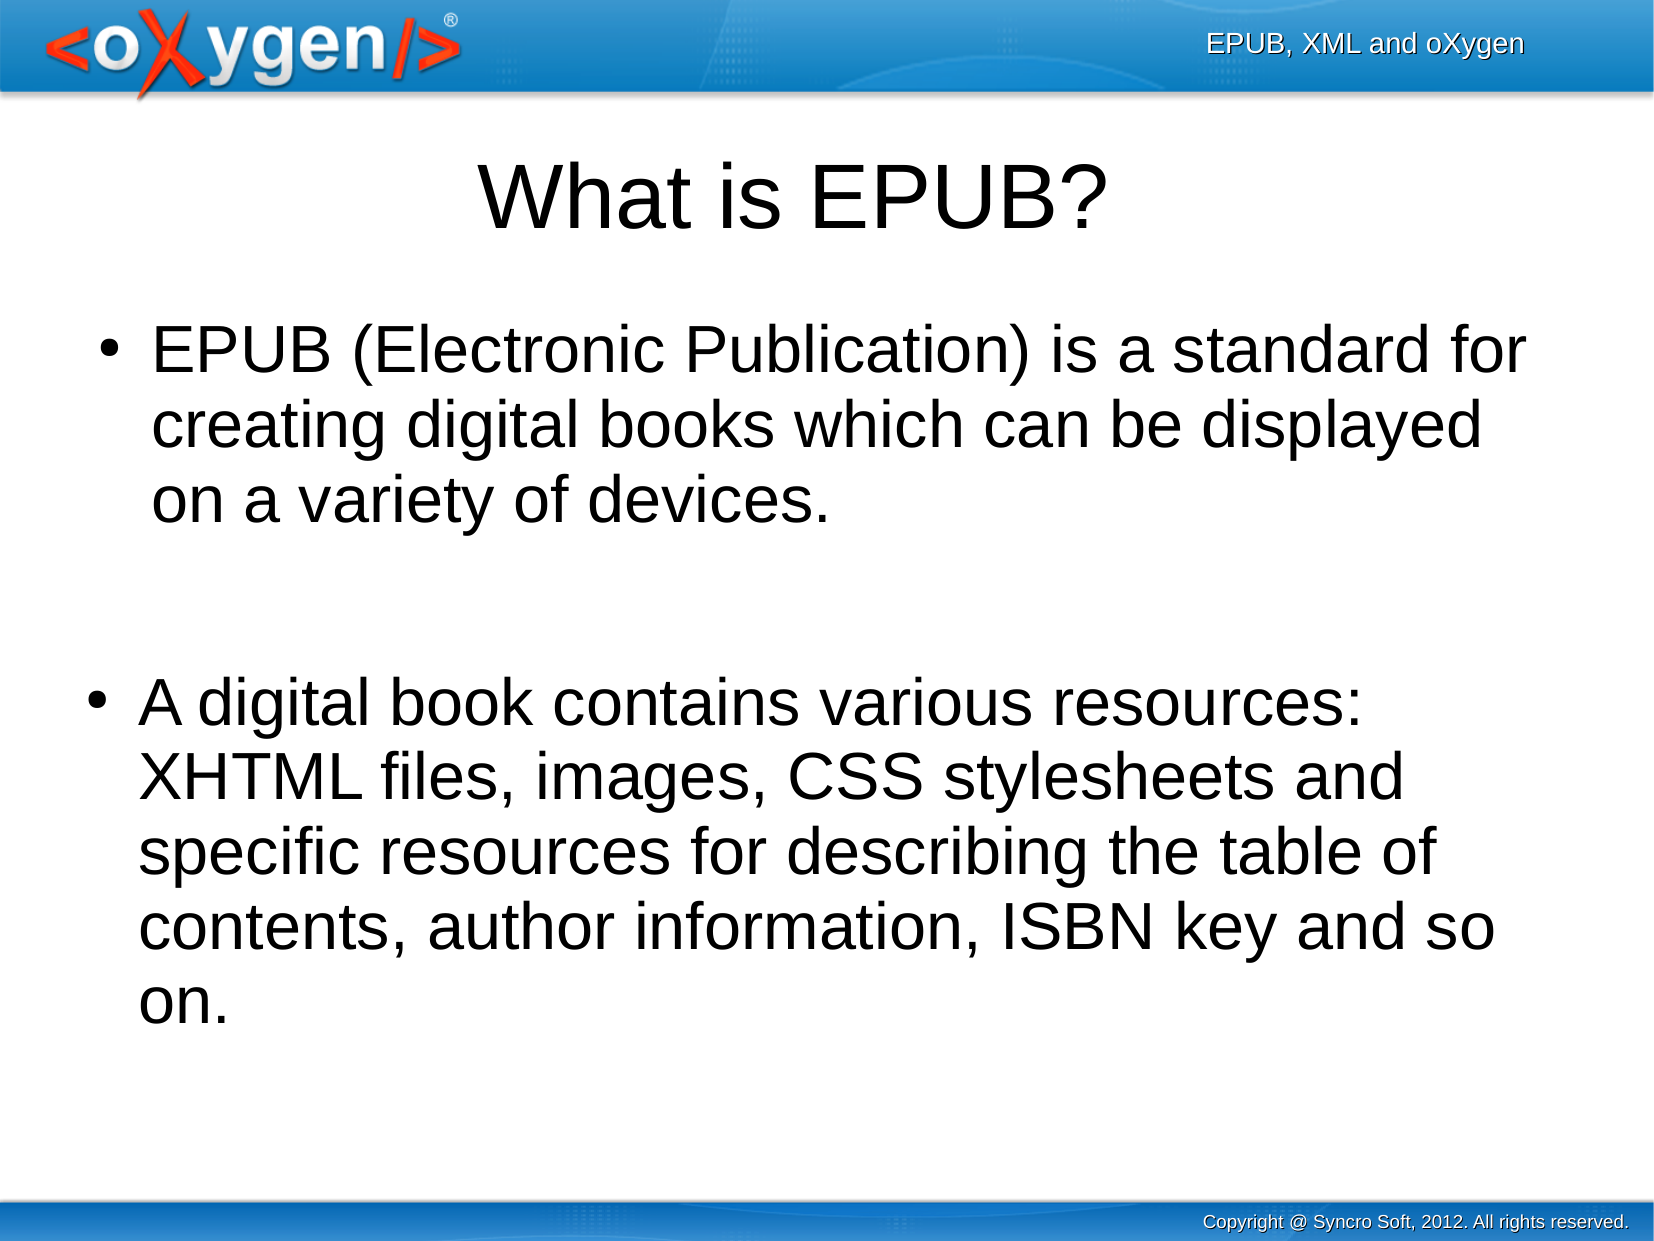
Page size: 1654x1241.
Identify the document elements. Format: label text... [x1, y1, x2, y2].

list A digital book contains various resources: XHTML files, images, CSS stylesheets and specific resources for describing the table of contents, author information, ISBN key and so on. [67, 664, 1541, 1039]
picture [0, 1195, 1654, 1241]
picture [0, 0, 1654, 109]
title What is EPUB? [62, 93, 1551, 301]
list EPUB (Electronic Publication) is a standard for creating digital books which can be displayed on a variety of devices. [80, 312, 1553, 537]
